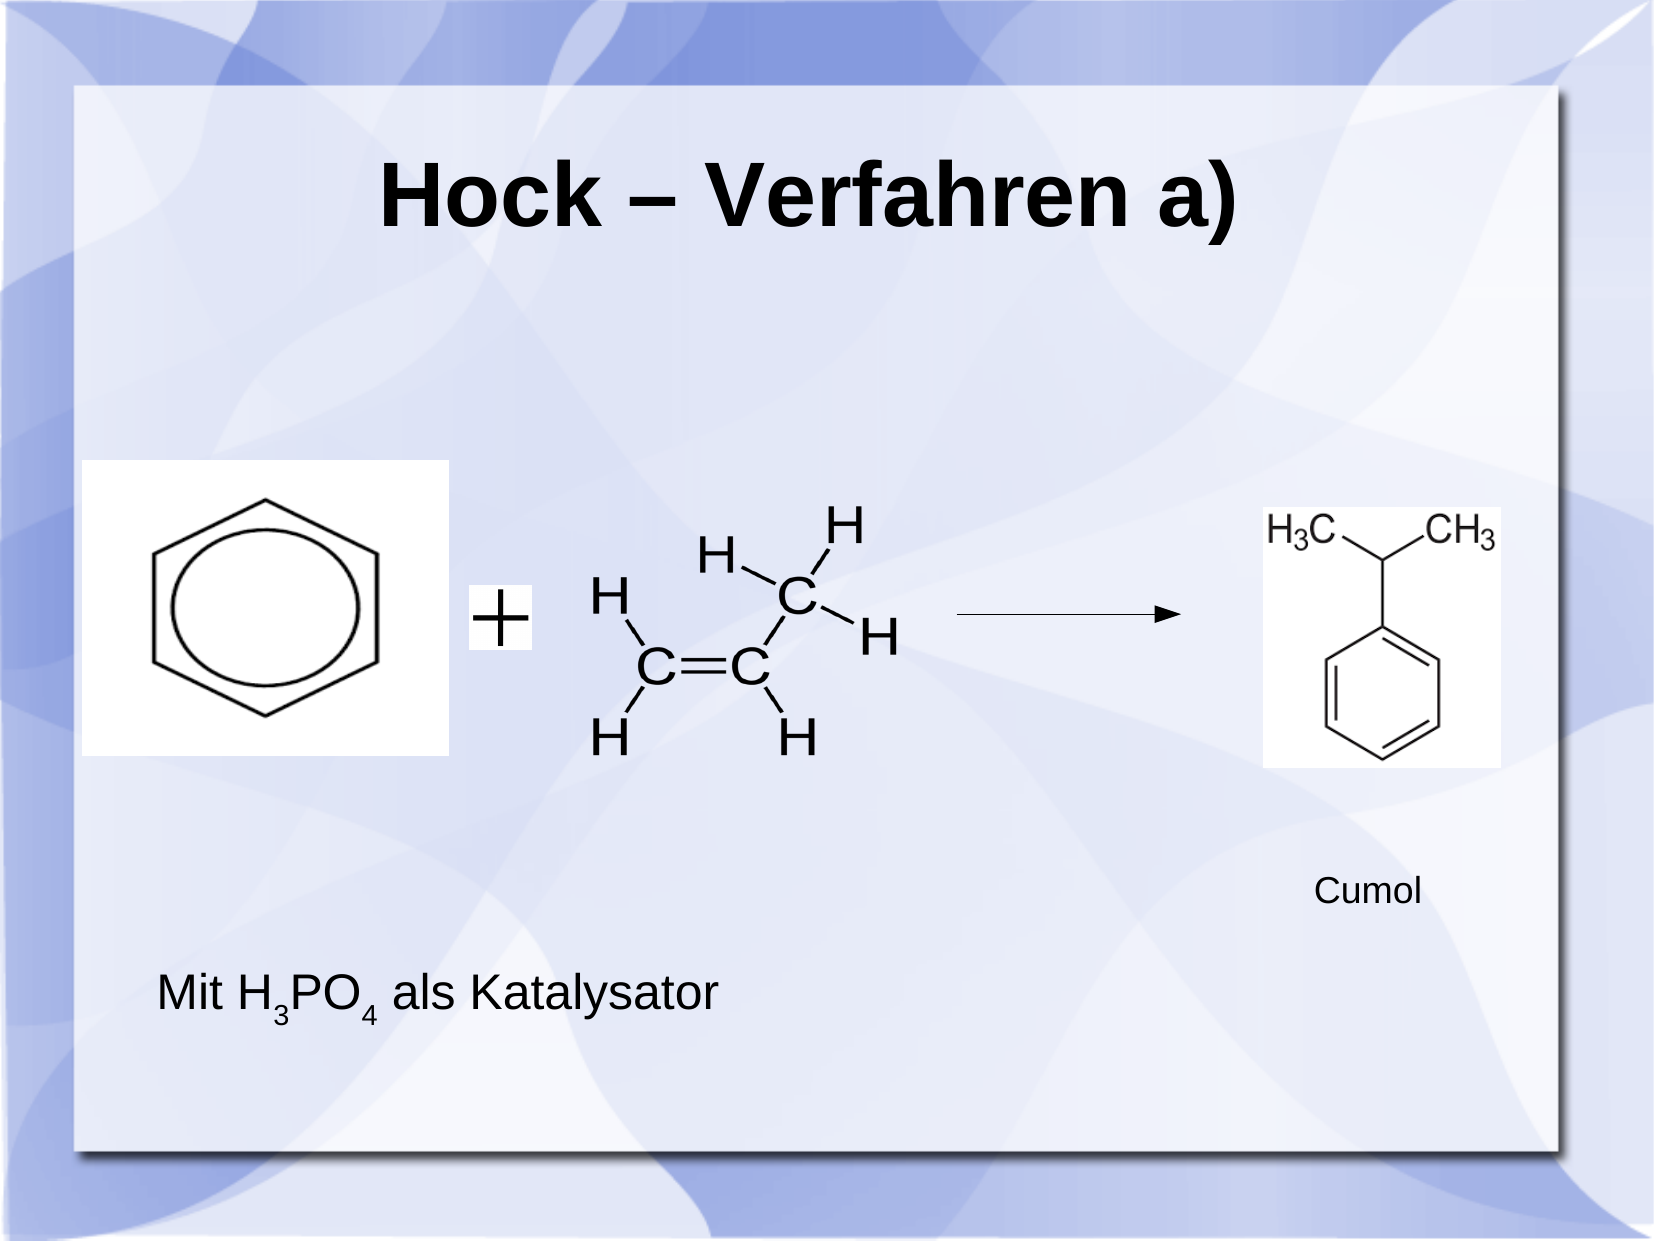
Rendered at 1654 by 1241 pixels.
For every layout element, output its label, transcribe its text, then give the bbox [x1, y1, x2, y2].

title Hock – Verfahren a) [82, 90, 1536, 298]
text_box Cumol [1299, 862, 1437, 920]
picture [0, 0, 1654, 1241]
text_box Mit H3PO4 als Katalysator [141, 956, 758, 1040]
